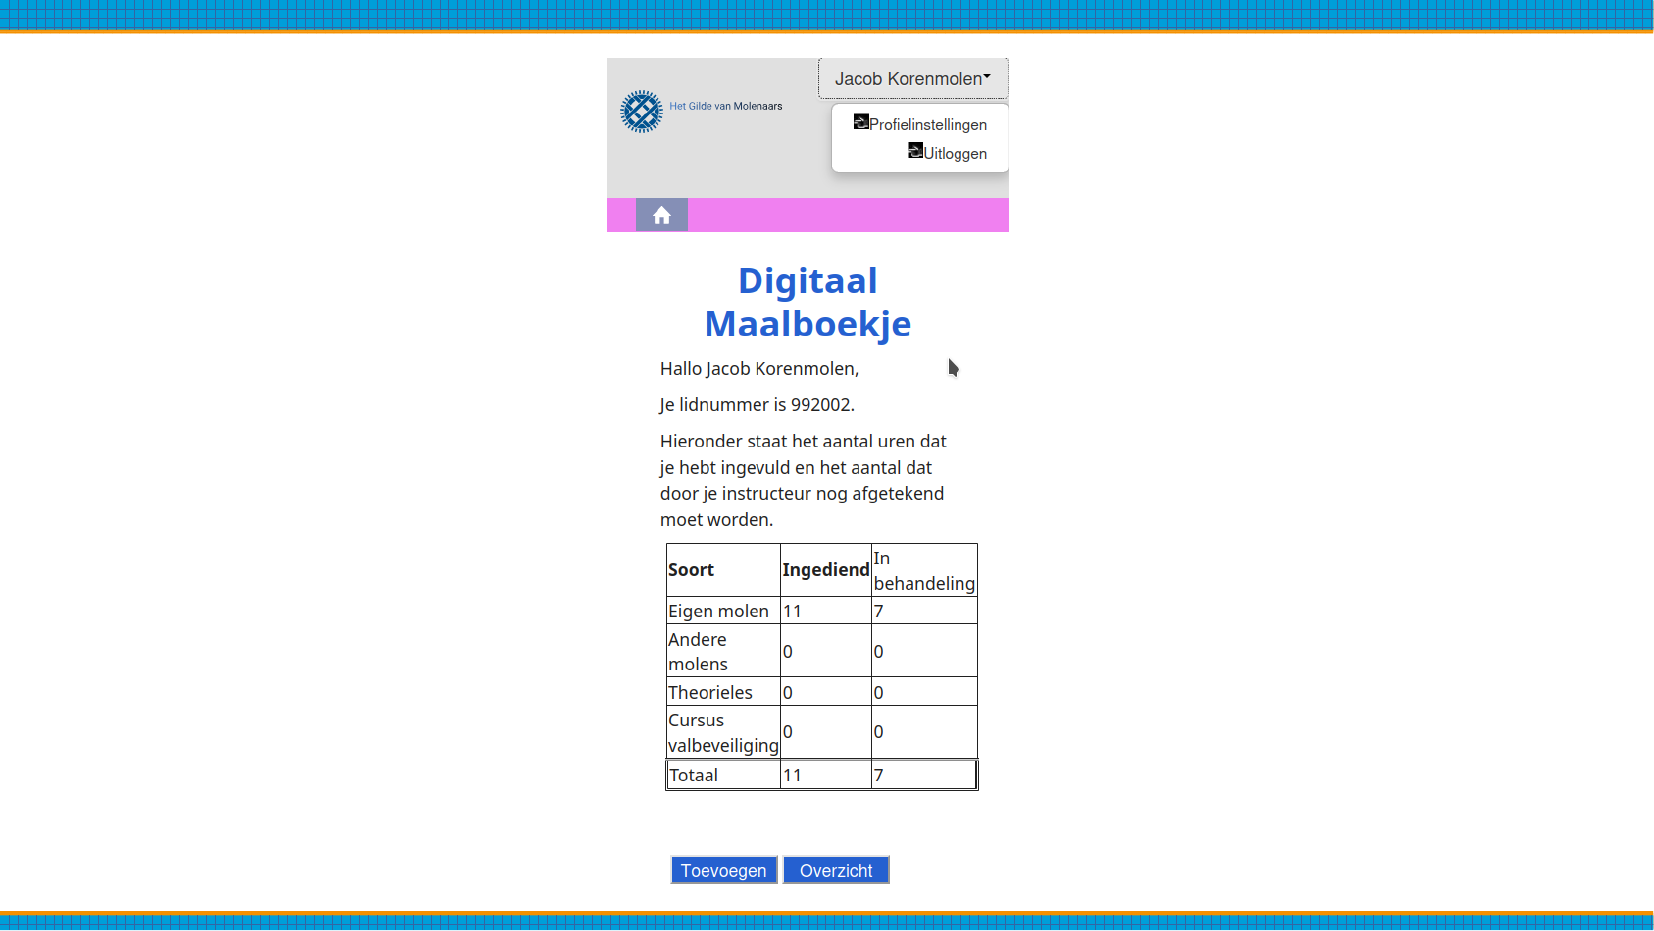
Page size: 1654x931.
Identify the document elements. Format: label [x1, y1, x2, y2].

picture [607, 58, 1009, 890]
